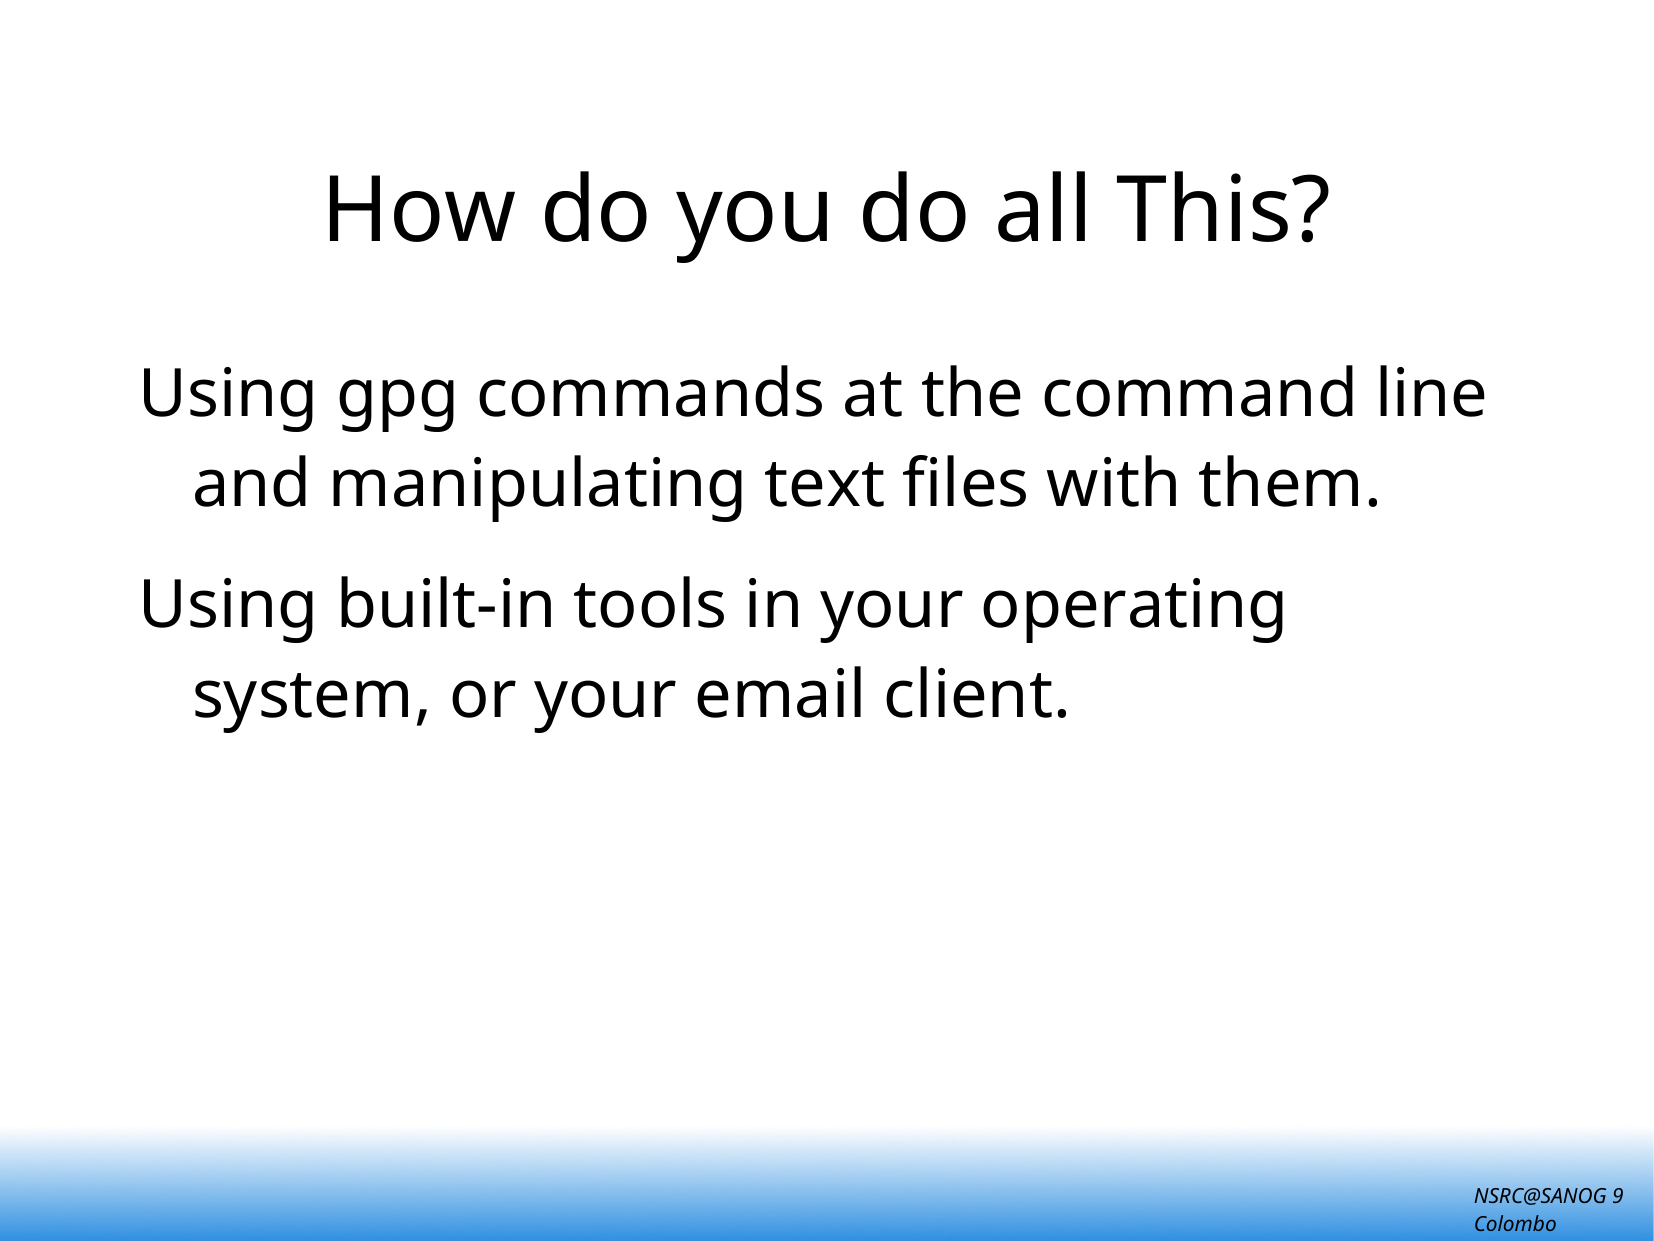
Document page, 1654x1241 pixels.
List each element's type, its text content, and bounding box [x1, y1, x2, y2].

list Using gpg commands at the command line and manipulating text files with them. Using built-in tools in your operating system, or your email client. [121, 344, 1534, 1127]
title How do you do all This? [121, 102, 1534, 310]
picture [0, 1124, 1654, 1241]
